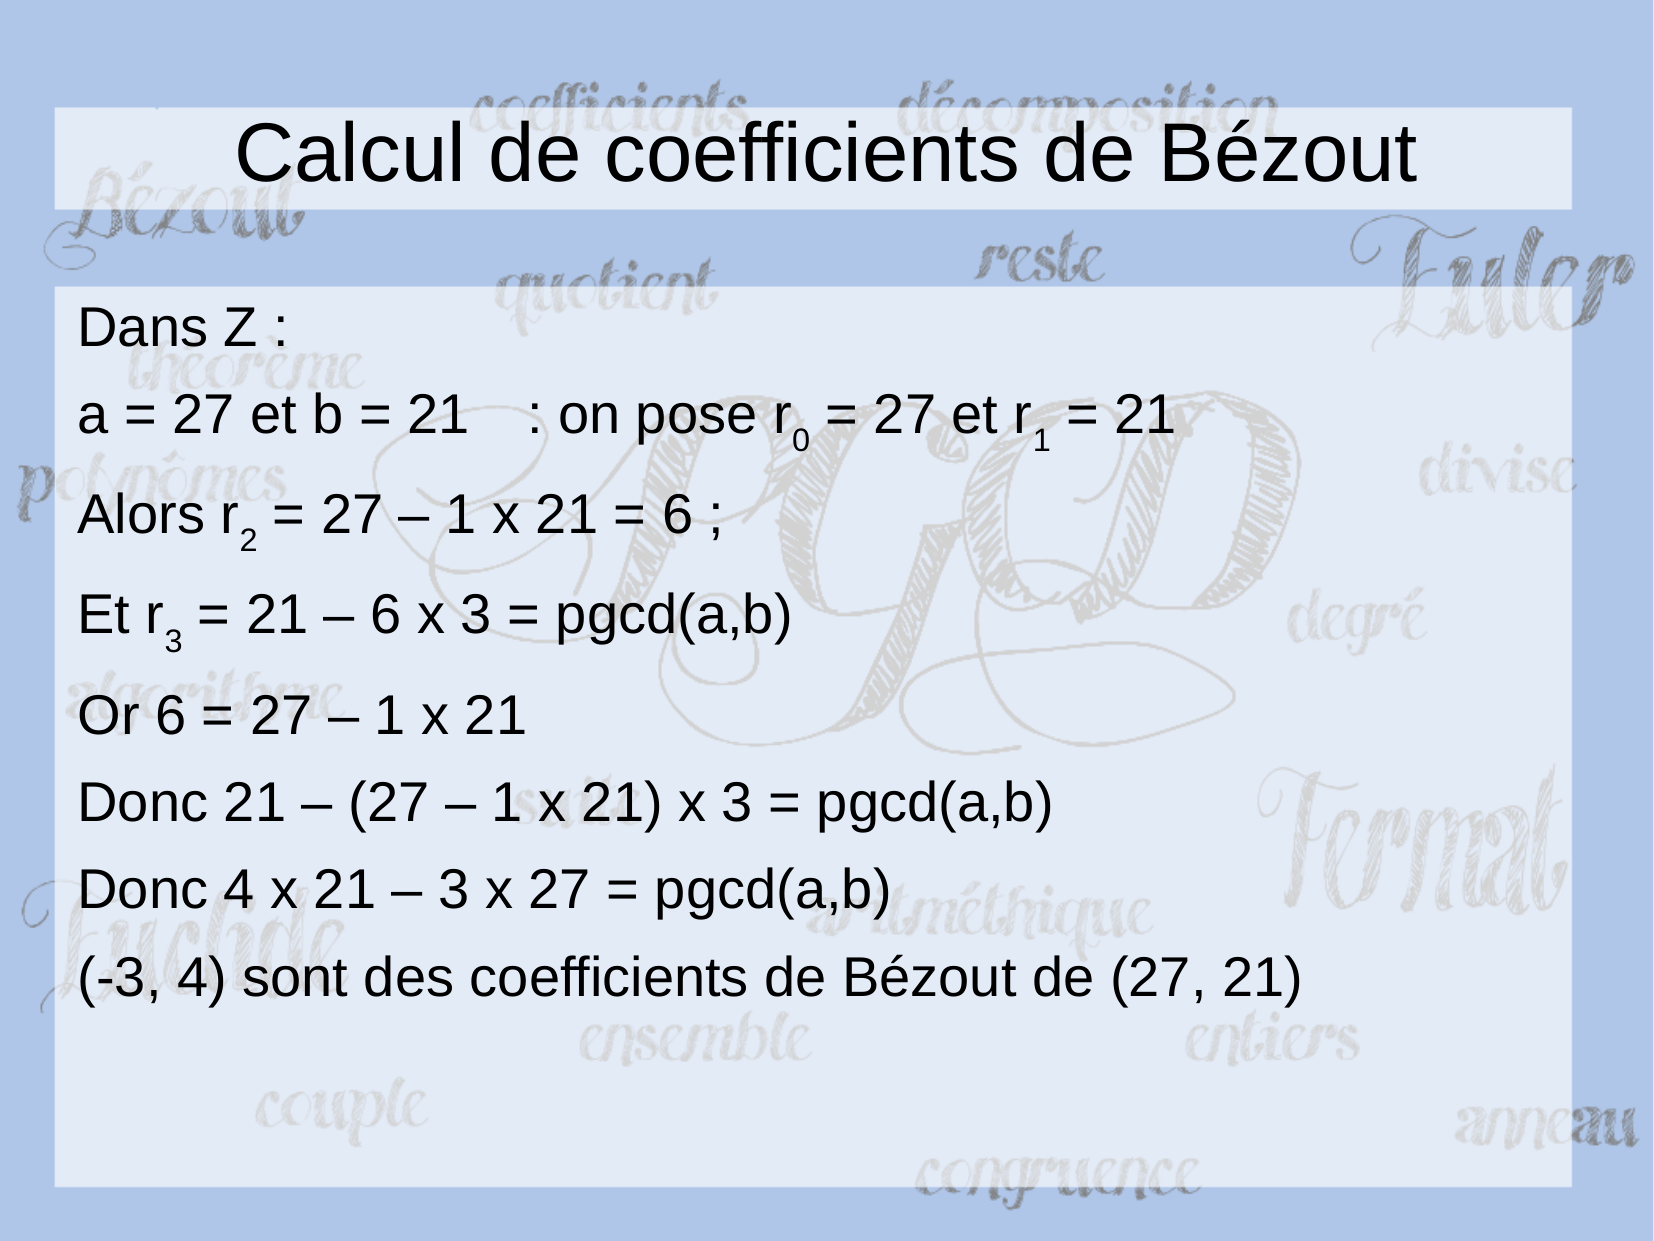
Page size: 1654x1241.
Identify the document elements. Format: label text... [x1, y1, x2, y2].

picture [0, 0, 1654, 1241]
list Dans Z : a = 27 et b = 21 : on pose r0 = 27 et r1 = 21 Alors r2 = 27 – 1 x 21 = 6 ; Et r3 = 21 – 6 x 3 = pgcd(a,b) Or 6 = 27 – 1 x 21 Donc 21 – (27 – 1 x 21) x 3 = pgcd(a,b) Donc 4 x 21 – 3 x 27 = pgcd(a,b) (-3, 4) sont des coefficients de Bézout de (27, 21) [77, 295, 1566, 1015]
title Calcul de coefficients de Bézout [82, 49, 1571, 257]
